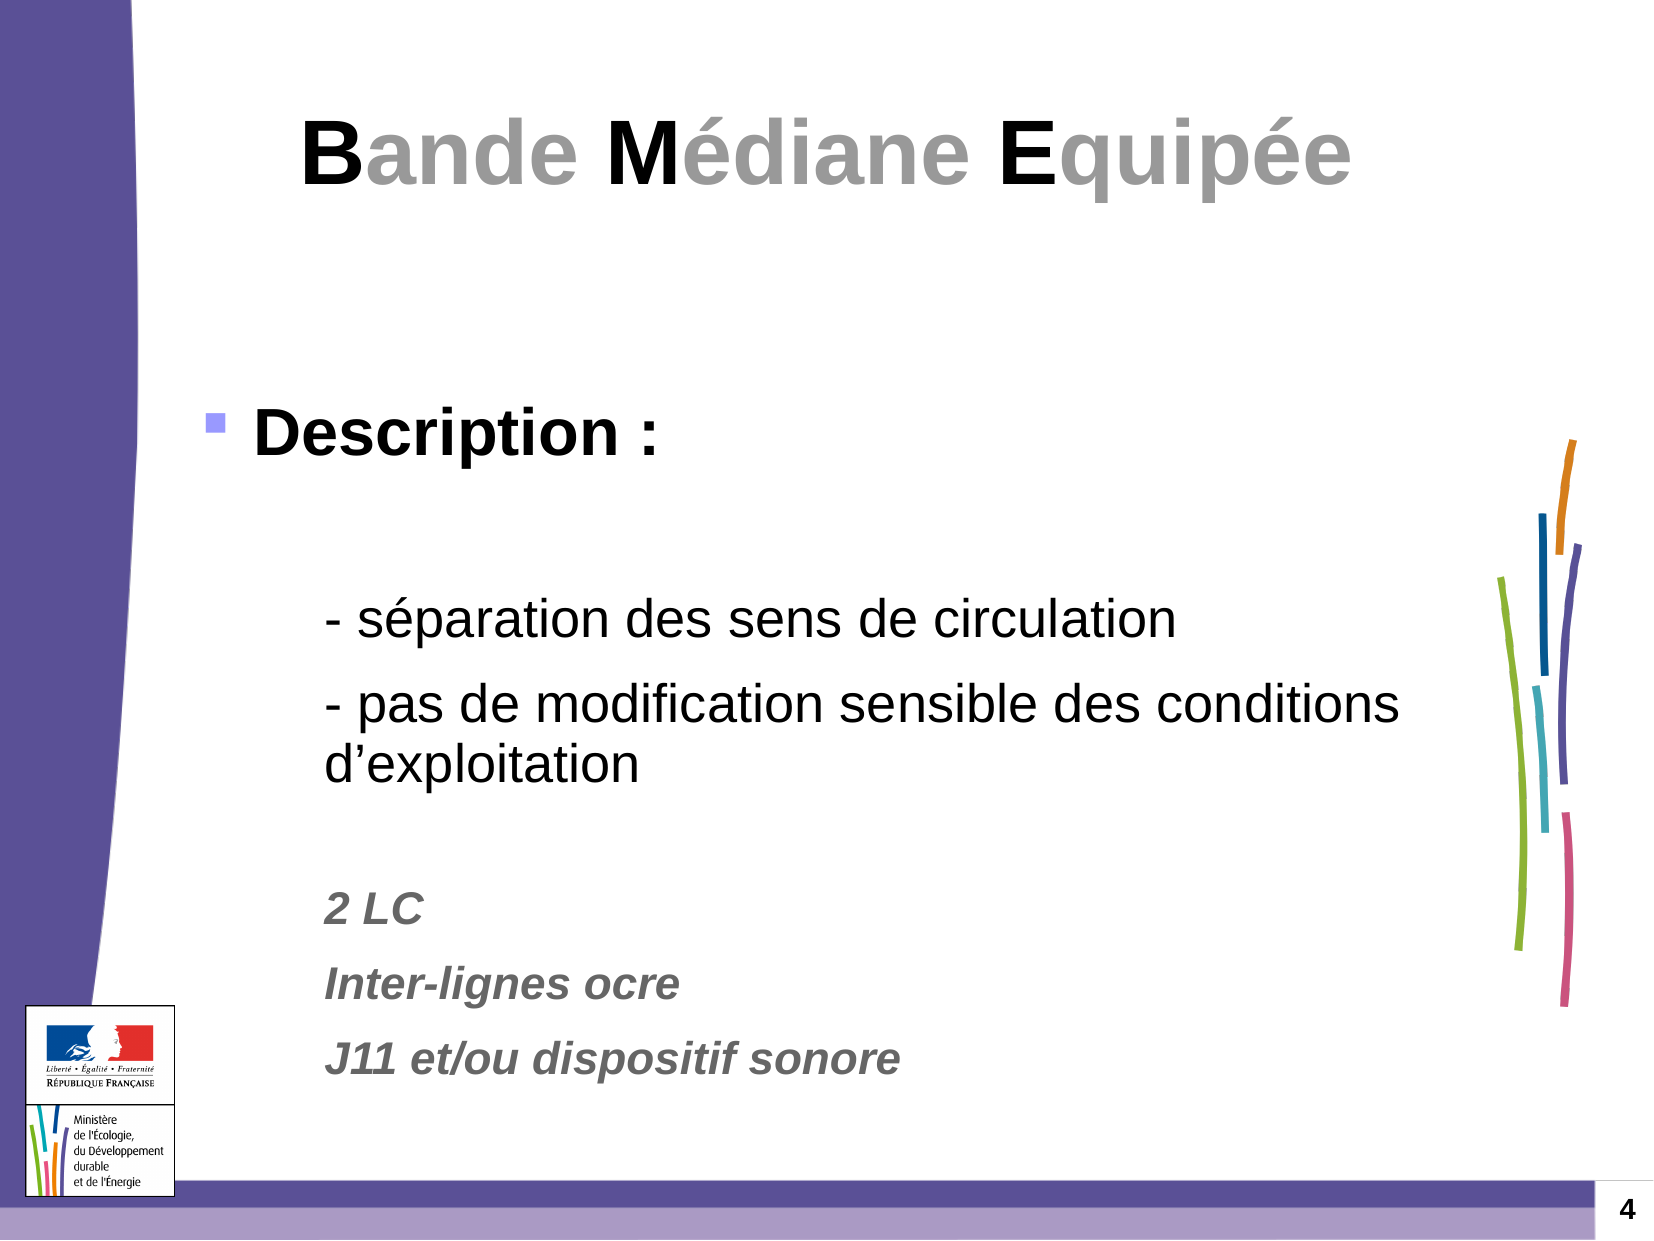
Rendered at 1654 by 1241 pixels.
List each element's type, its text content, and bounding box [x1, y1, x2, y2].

title Bande Médiane Equipée [82, 49, 1571, 257]
list Description : - séparation des sens de circulation - pas de modification sensible des conditions d’exploitation 2 LC Inter-lignes ocre J11 et/ou dispositif sonore [182, 290, 1505, 1155]
picture [0, 0, 1654, 1240]
